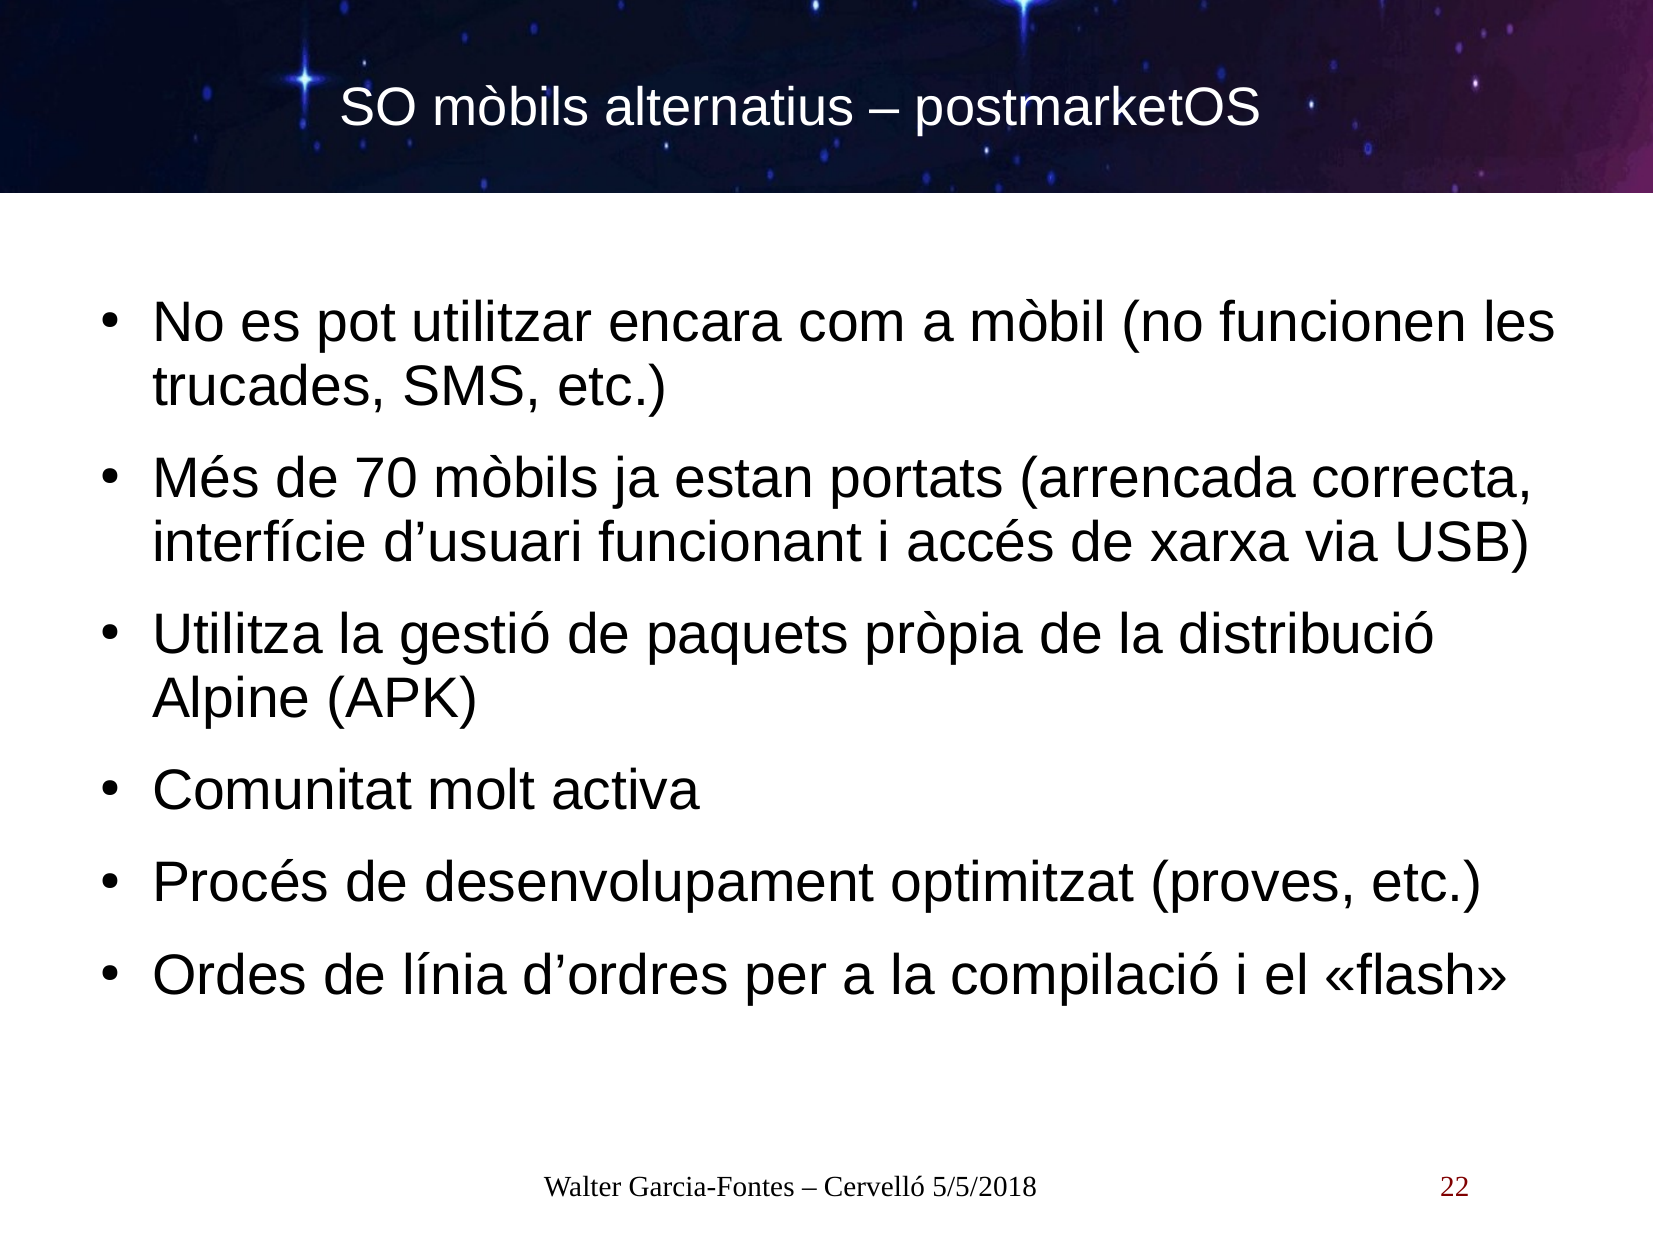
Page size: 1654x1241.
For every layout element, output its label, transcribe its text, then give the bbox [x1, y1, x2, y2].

list No es pot utilitzar encara com a mòbil (no funcionen les trucades, SMS, etc.) Més de 70 mòbils ja estan portats (arrencada correcta, interfície d’usuari funcionant i accés de xarxa via USB) Utilitza la gestió de paquets pròpia de la distribució Alpine (APK) Comunitat molt activa Procés de desenvolupament optimitzat (proves, etc.) Ordes de línia d’ordres per a la compilació i el «flash» [82, 290, 1571, 1010]
title SO mòbils alternatius – postmarketOS [57, 2, 1546, 211]
picture [0, 0, 1653, 193]
